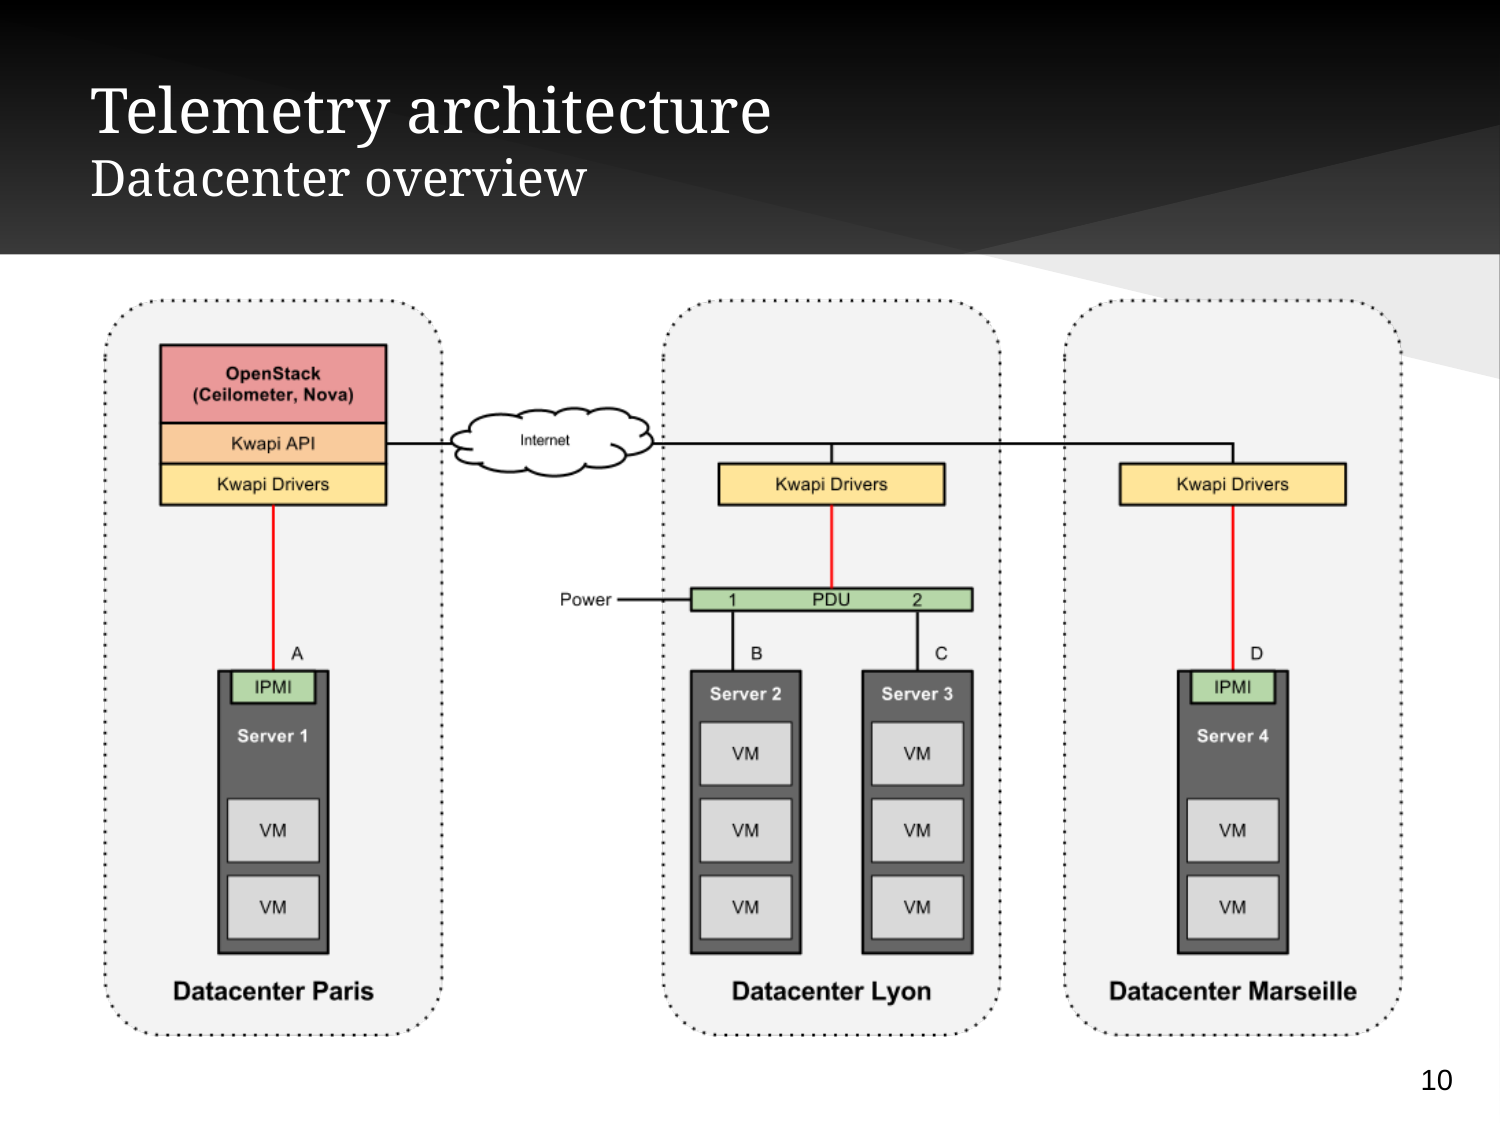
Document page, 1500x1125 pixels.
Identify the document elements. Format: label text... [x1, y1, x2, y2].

title Telemetry architecture Datacenter overview [75, 45, 1425, 233]
text_box 10 [1405, 1046, 1471, 1097]
picture [72, 275, 1428, 1060]
